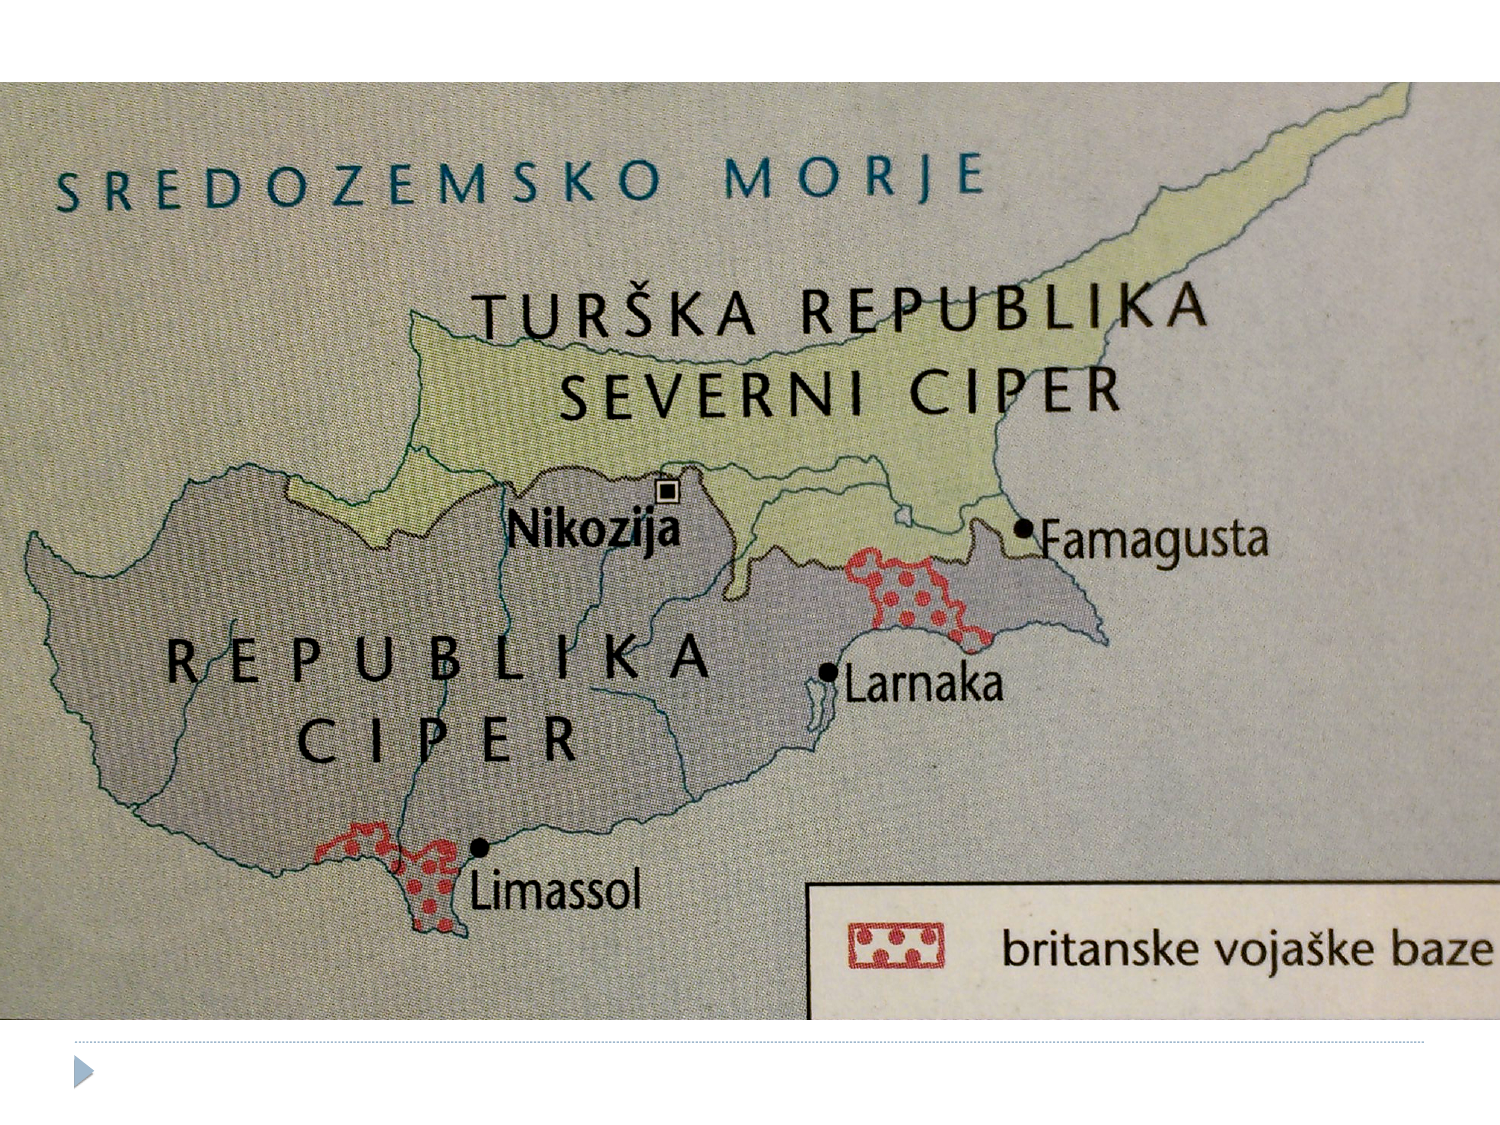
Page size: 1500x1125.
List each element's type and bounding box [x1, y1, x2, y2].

picture [0, 82, 1500, 1020]
